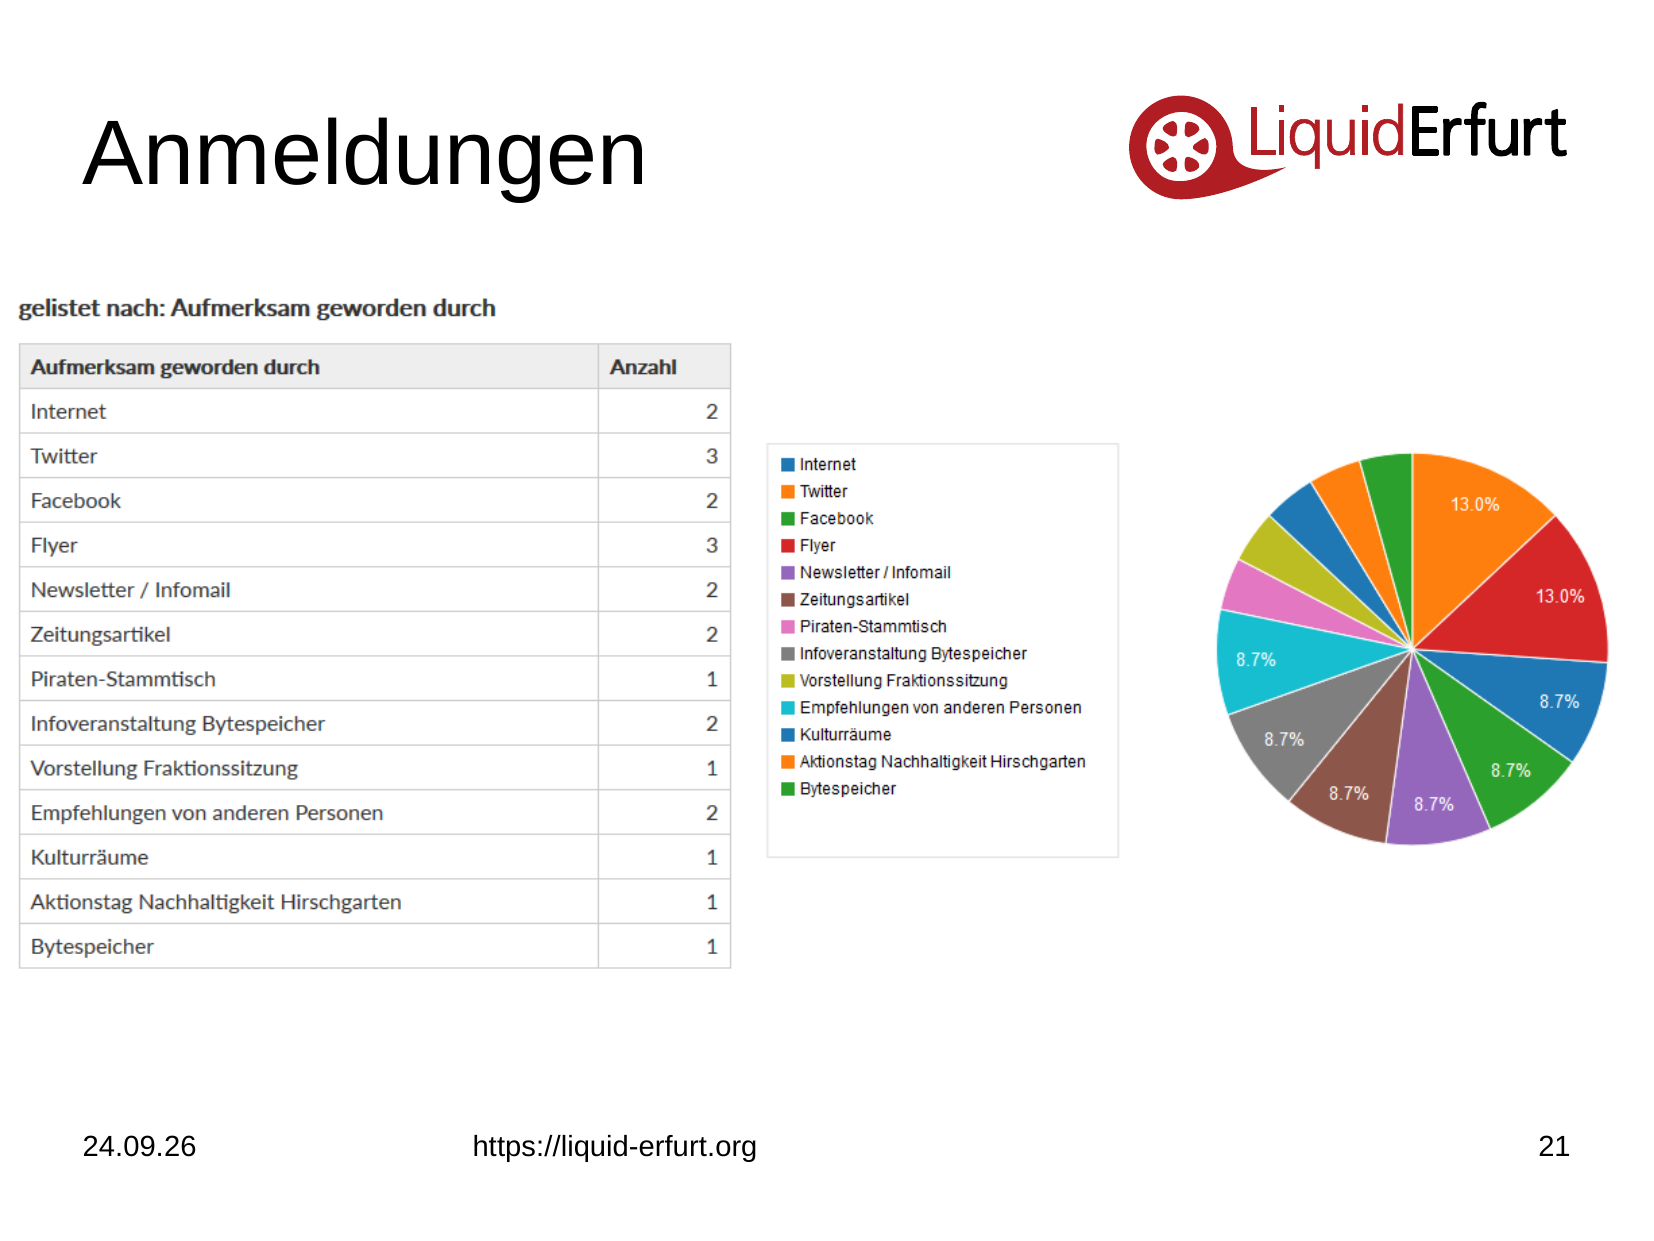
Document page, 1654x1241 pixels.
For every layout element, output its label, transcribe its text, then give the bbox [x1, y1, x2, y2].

picture [11, 292, 1630, 981]
title Anmeldungen [82, 49, 1571, 257]
